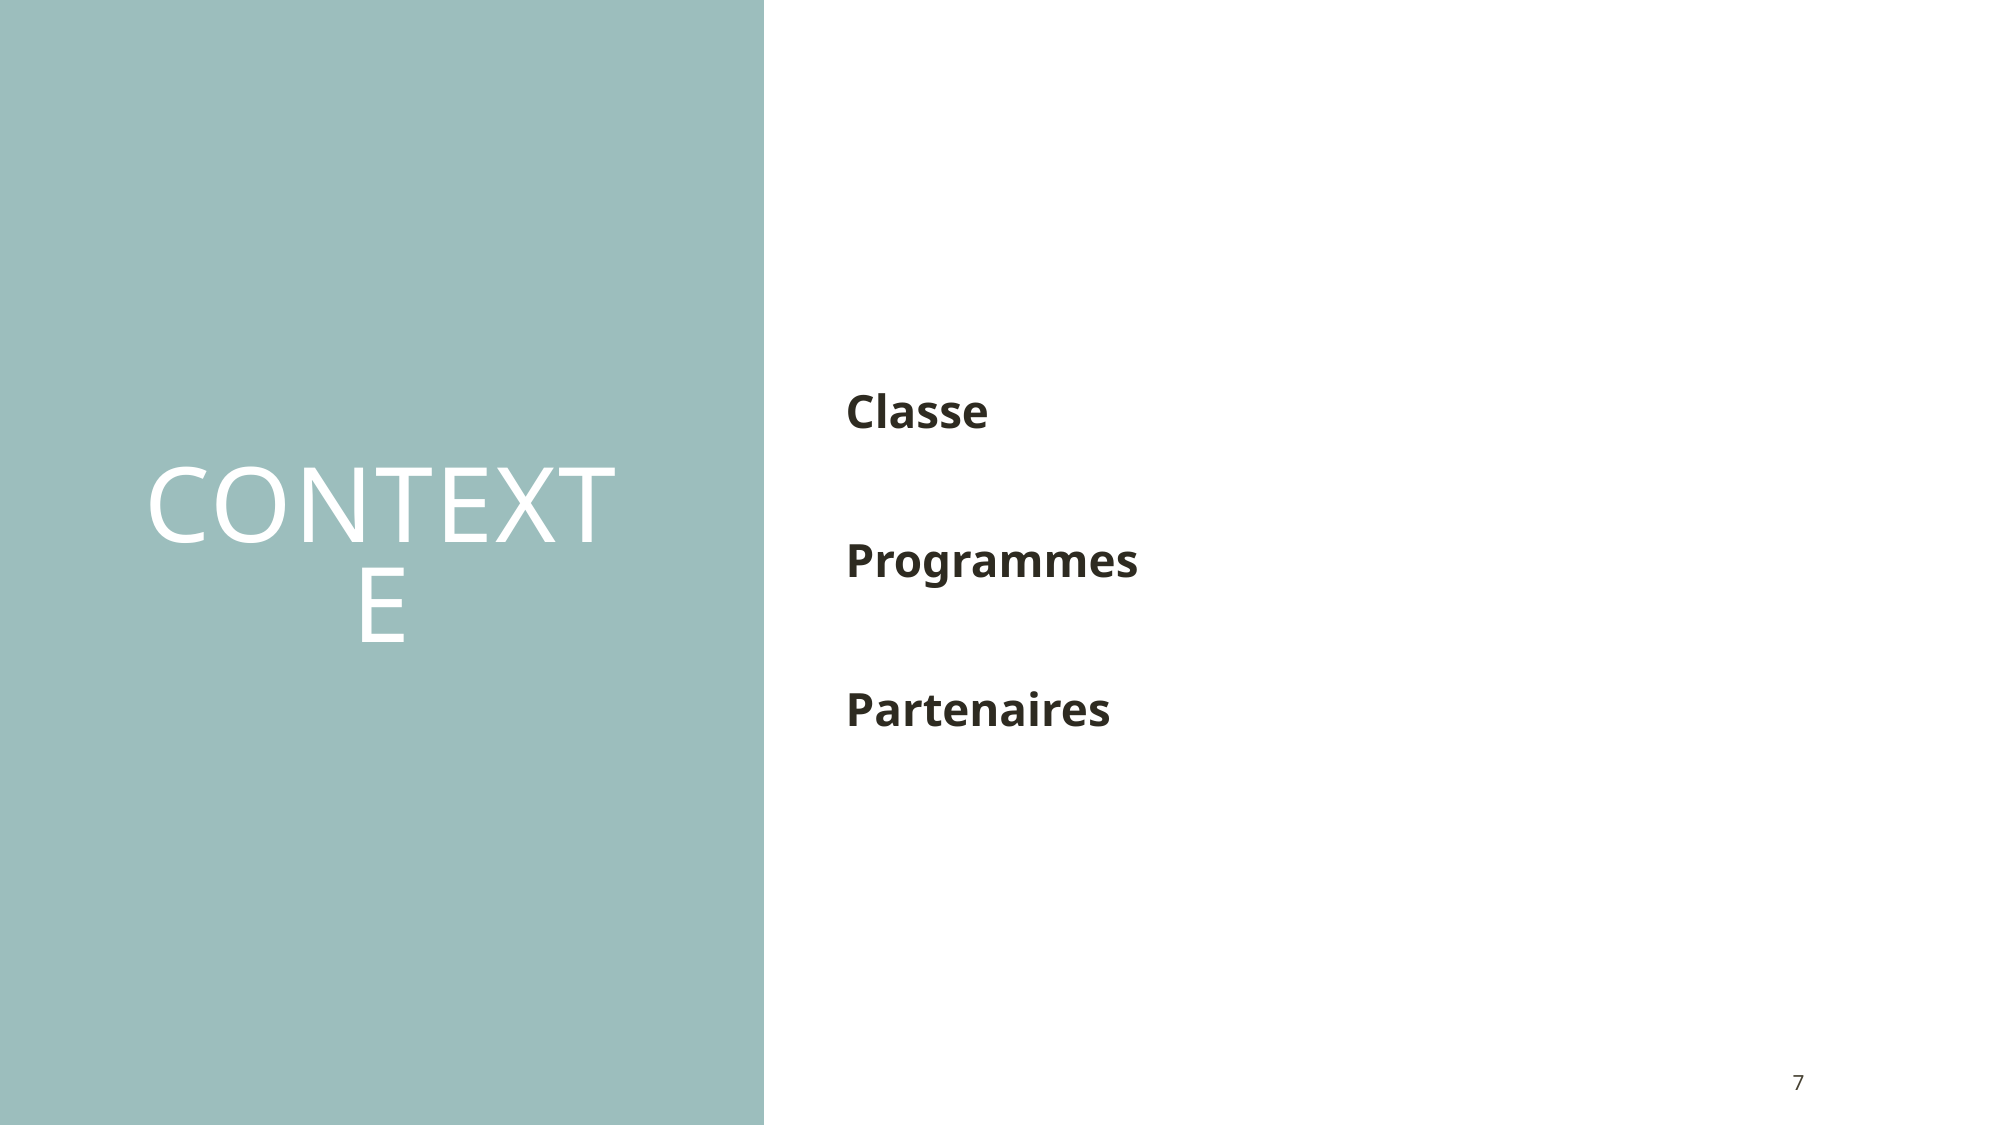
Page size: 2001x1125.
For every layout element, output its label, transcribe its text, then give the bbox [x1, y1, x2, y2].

text_box [0, 0, 2000, 1125]
text_box 7 [1777, 1061, 1938, 1107]
title CONTEXTE [110, 131, 653, 994]
list Classe Programmes Partenaires [838, 131, 1847, 994]
